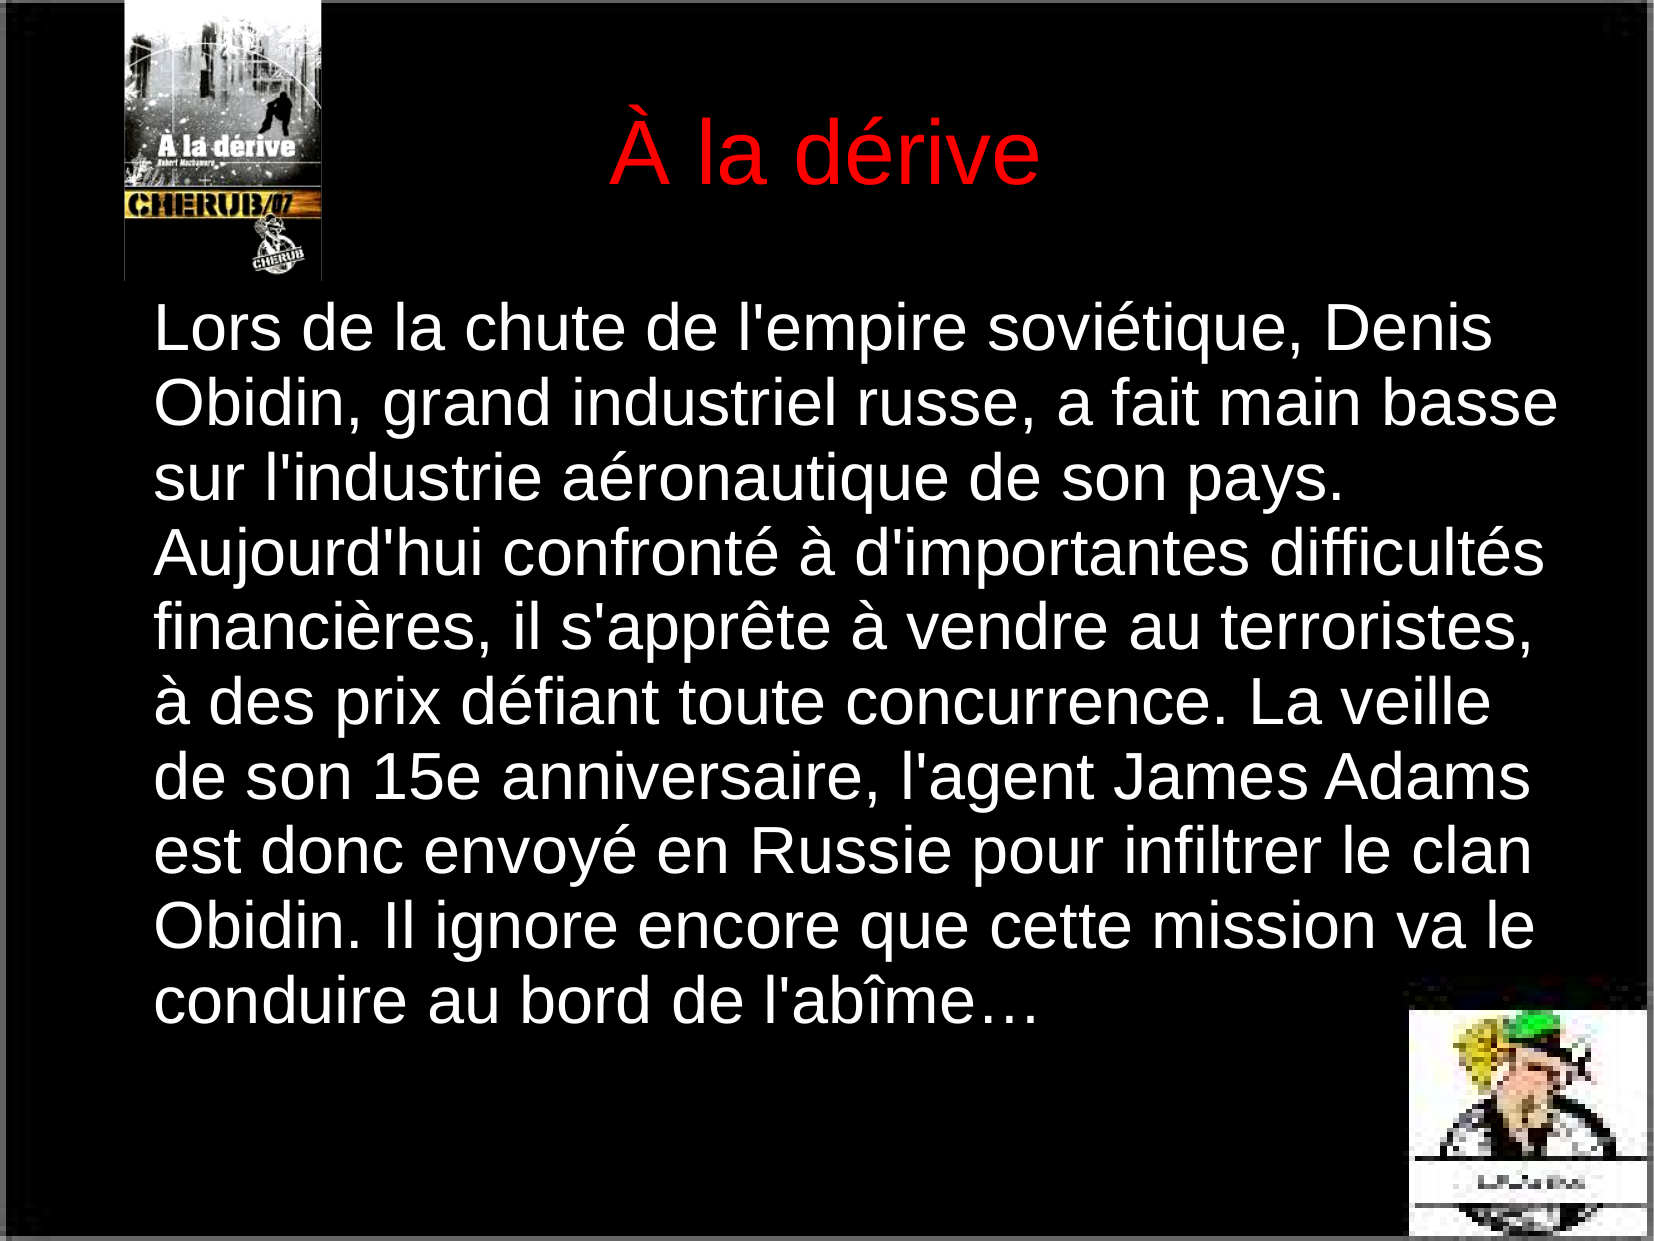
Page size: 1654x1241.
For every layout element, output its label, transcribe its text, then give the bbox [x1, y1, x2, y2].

title À la dérive [364, 49, 1571, 257]
list Lors de la chute de l'empire soviétique, Denis Obidin, grand industriel russe, a fait main basse sur l'industrie aéronautique de son pays. Aujourd'hui confronté à d'importantes difficultés financières, il s'apprête à vendre au terroristes, à des prix défiant toute concurrence. La veille de son 15e anniversaire, l'agent James Adams est donc envoyé en Russie pour infiltrer le clan Obidin. Il ignore encore que cette mission va le conduire au bord de l'abîme… [82, 290, 1571, 1038]
picture [0, 0, 1654, 1241]
